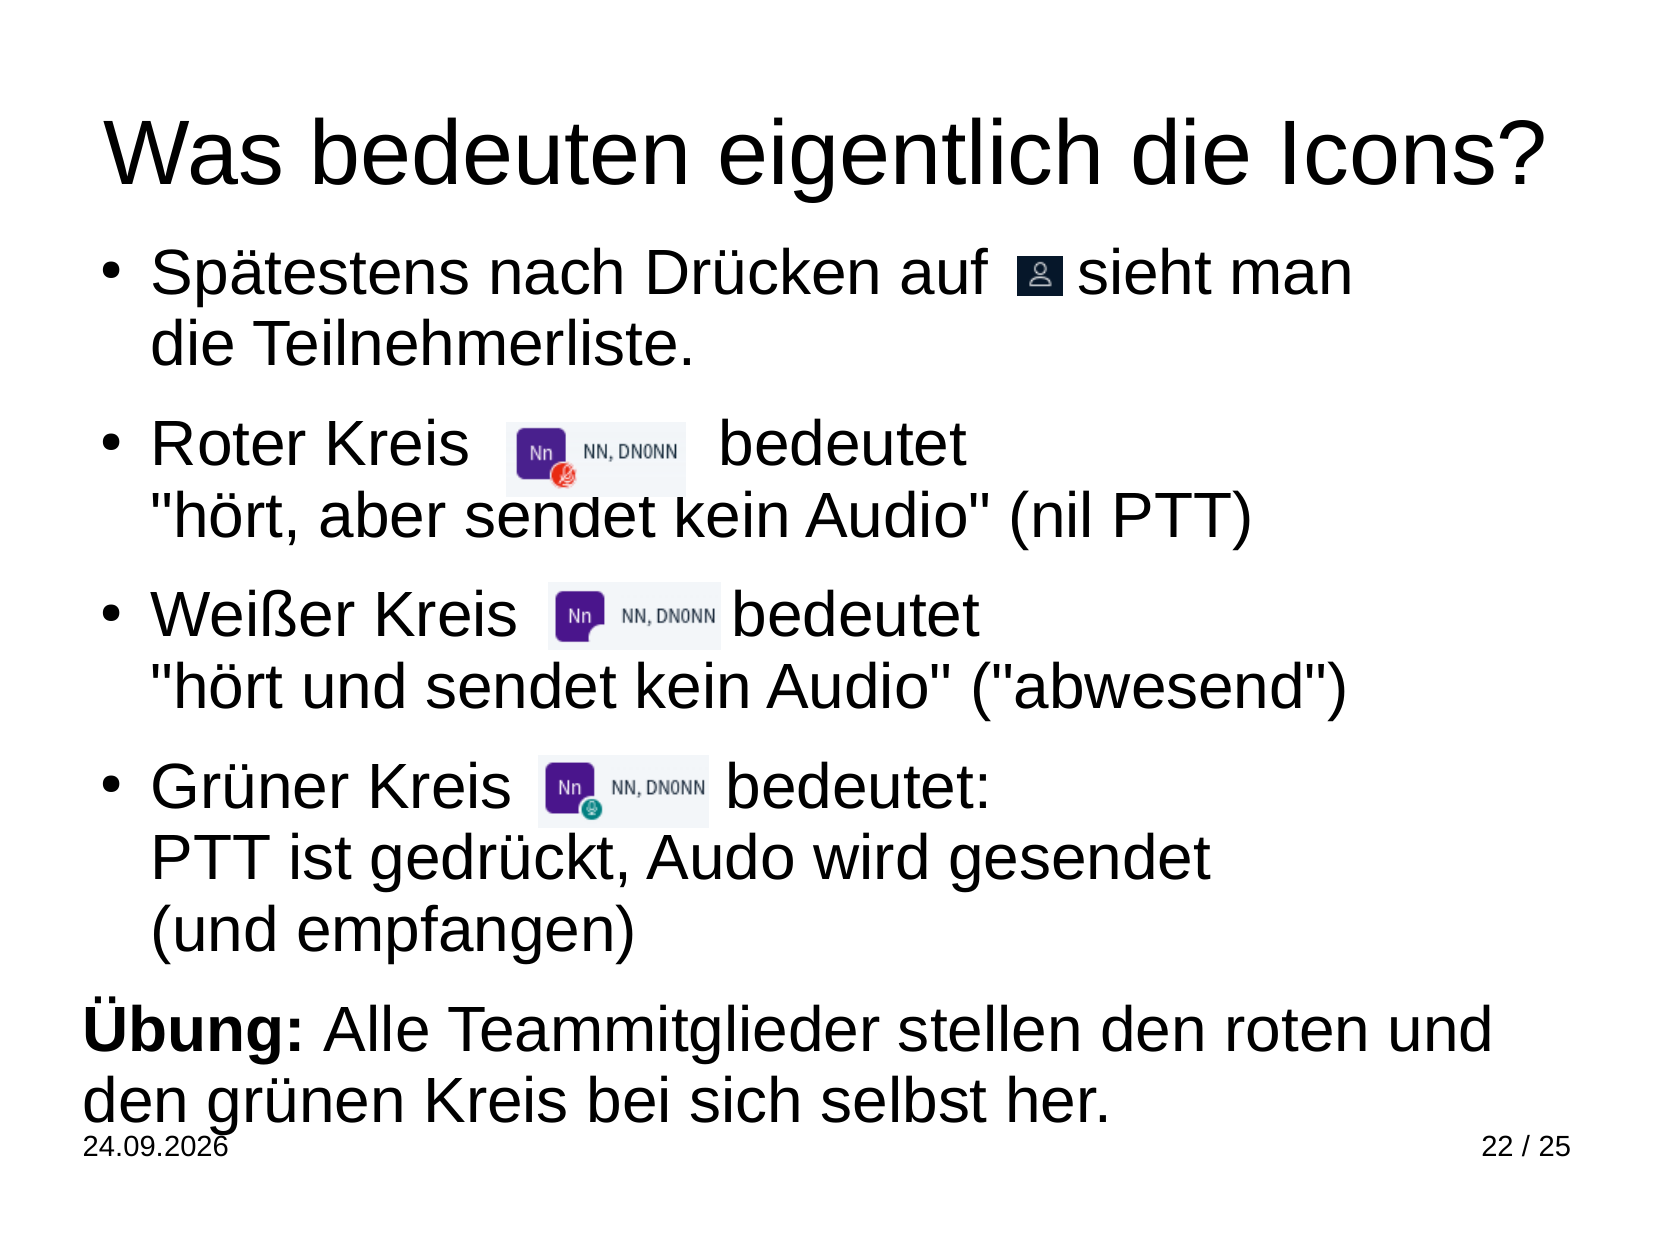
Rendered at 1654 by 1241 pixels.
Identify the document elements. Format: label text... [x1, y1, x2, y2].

picture [1017, 256, 1063, 296]
picture [506, 422, 686, 497]
title Was bedeuten eigentlich die Icons? [82, 49, 1571, 236]
list Spätestens nach Drücken auf sieht man die Teilnehmerliste. Roter Kreis bedeutet "hört, aber sendet kein Audio" (nil PTT) Weißer Kreis bedeutet "hört und sendet kein Audio" ("abwesend") Grüner Kreis bedeutet: PTT ist gedrückt, Audo wird gesendet (und empfangen) Übung: Alle Teammitglieder stellen den roten und den grünen Kreis bei sich selbst her. [82, 236, 1571, 1146]
picture [548, 582, 721, 650]
picture [538, 755, 709, 828]
